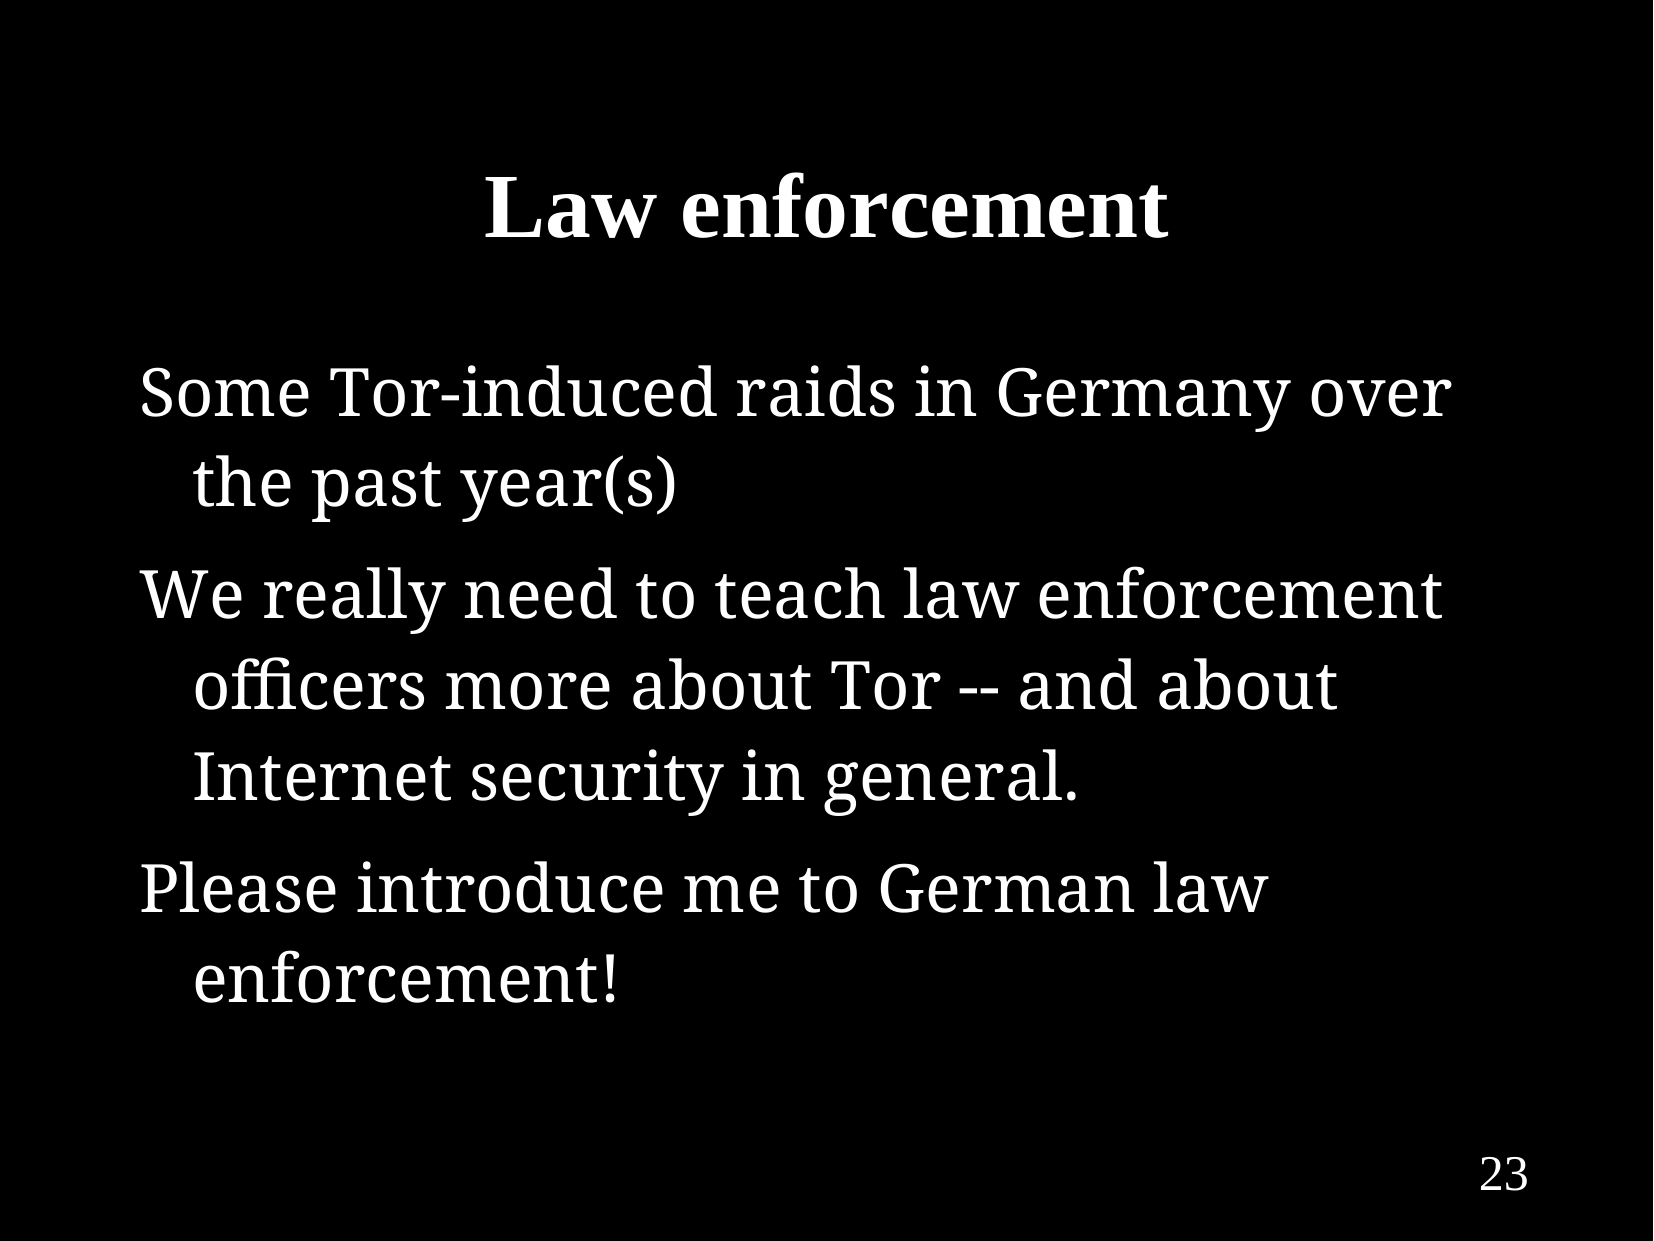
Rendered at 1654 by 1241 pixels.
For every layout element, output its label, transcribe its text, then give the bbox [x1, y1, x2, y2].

title Law enforcement [121, 102, 1534, 311]
list Some Tor-induced raids in Germany over the past year(s) We really need to teach law enforcement officers more about Tor -- and about Internet security in general. Please introduce me to German law enforcement! [121, 344, 1534, 1127]
